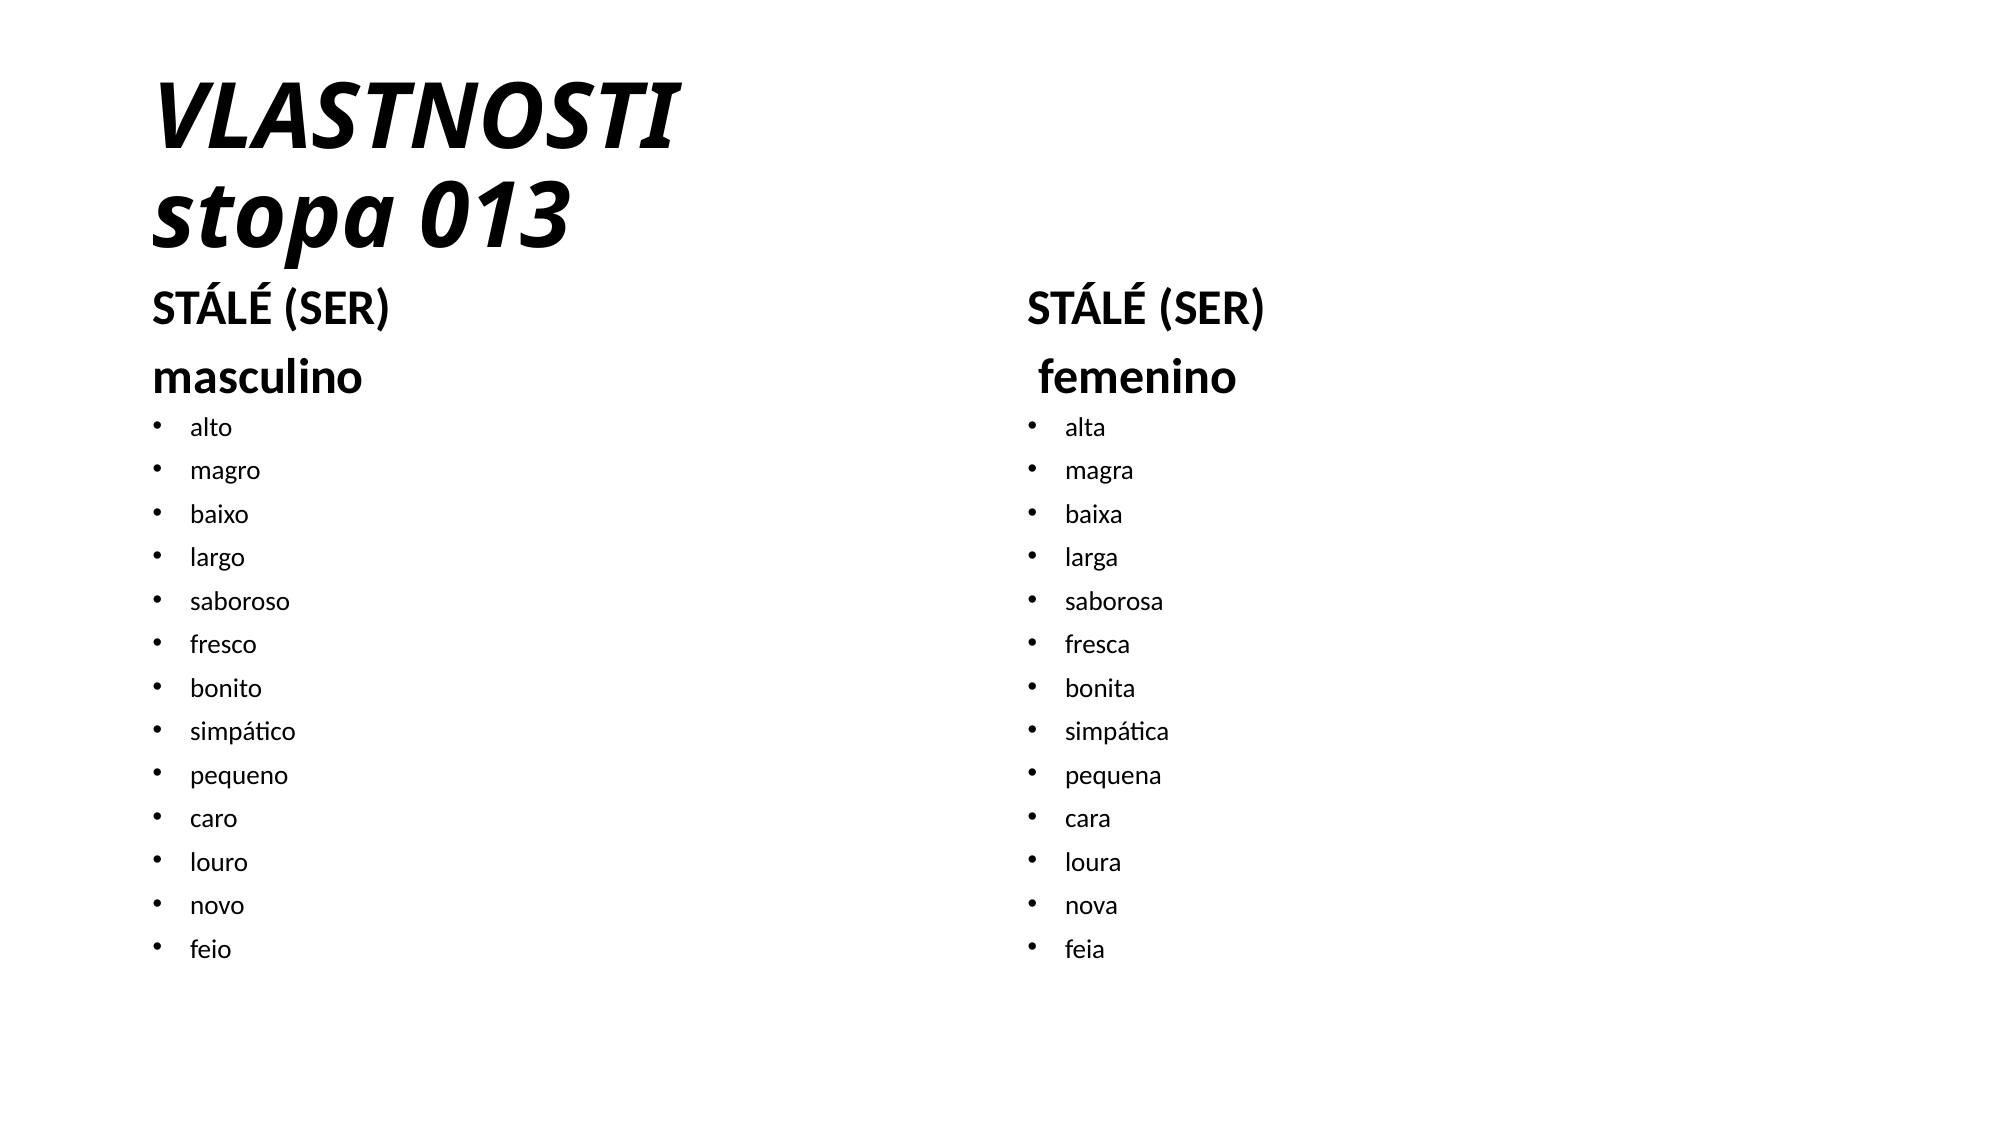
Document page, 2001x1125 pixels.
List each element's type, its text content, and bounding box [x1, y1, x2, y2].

list STÁLÉ (SER) masculino [137, 275, 984, 410]
list alta magra baixa larga saborosa fresca bonita simpática pequena cara loura nova feia [1012, 410, 1863, 1016]
title VLASTNOSTI stopa 013 [137, 59, 1863, 278]
list STÁLÉ (SER) femenino [1012, 275, 1863, 410]
list alto magro baixo largo saboroso fresco bonito simpático pequeno caro louro novo feio [137, 410, 984, 1016]
